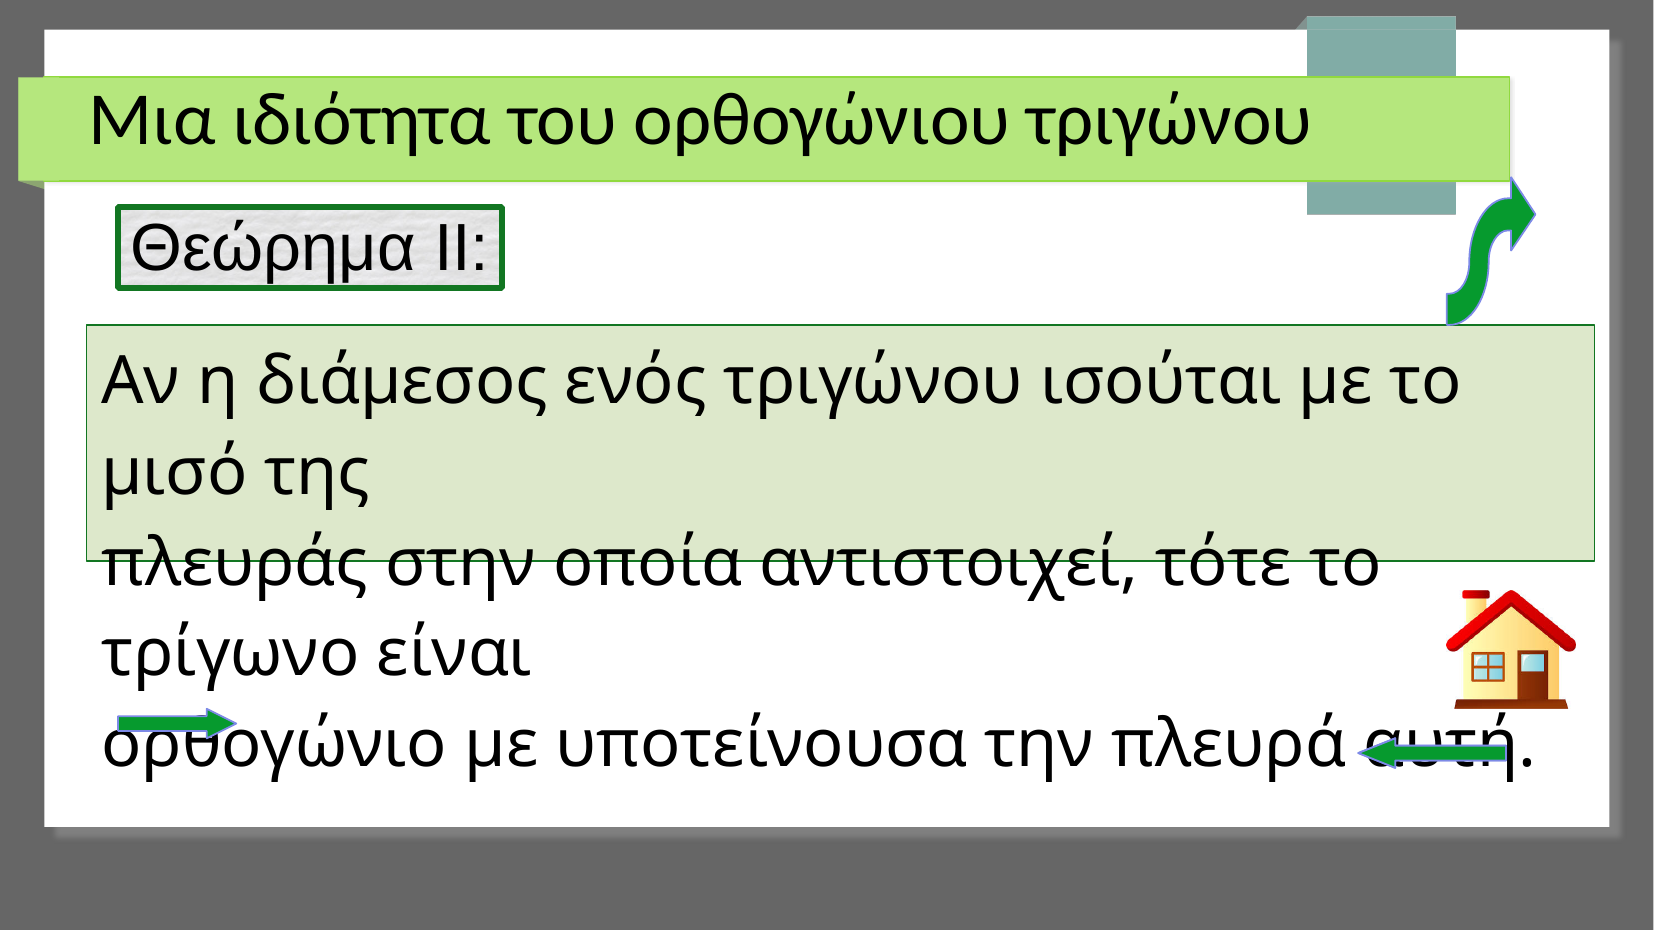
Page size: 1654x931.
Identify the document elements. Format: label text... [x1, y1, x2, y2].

text_box Θεώρημα II: [118, 206, 502, 288]
text_box [118, 708, 237, 739]
text_box [1358, 738, 1507, 768]
title Μια ιδιότητα του ορθογώνιου τριγώνου [88, 73, 1506, 178]
text_box Αν η διάμεσος ενός τριγώνου ισούται με το μισό της πλευράς στην οποία αντιστοιχεί, τότε το τρίγωνο είναι ορθογώνιο με υποτείνουσα την πλευρά αυτή. [86, 324, 1595, 562]
picture [1446, 590, 1576, 709]
text_box [1446, 177, 1536, 325]
